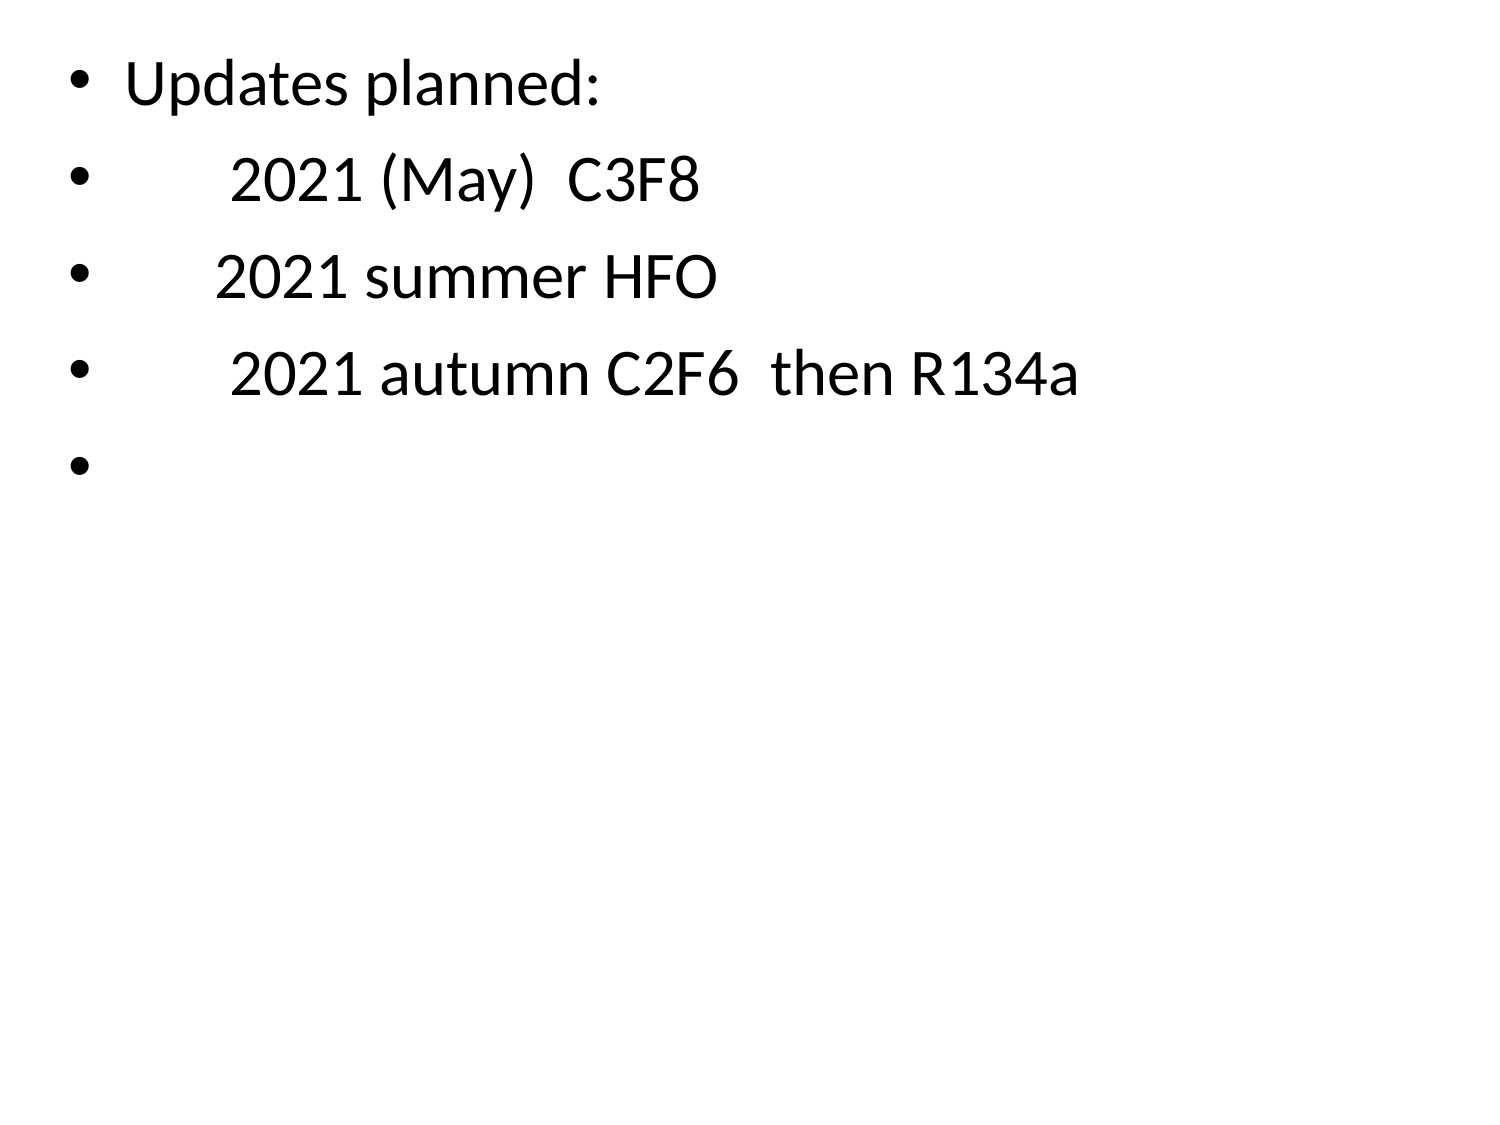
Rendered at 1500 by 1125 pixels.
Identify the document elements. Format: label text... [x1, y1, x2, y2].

list Updates planned: 2021 (May) C3F8 2021 summer HFO 2021 autumn C2F6 then R134a [53, 30, 1466, 1096]
